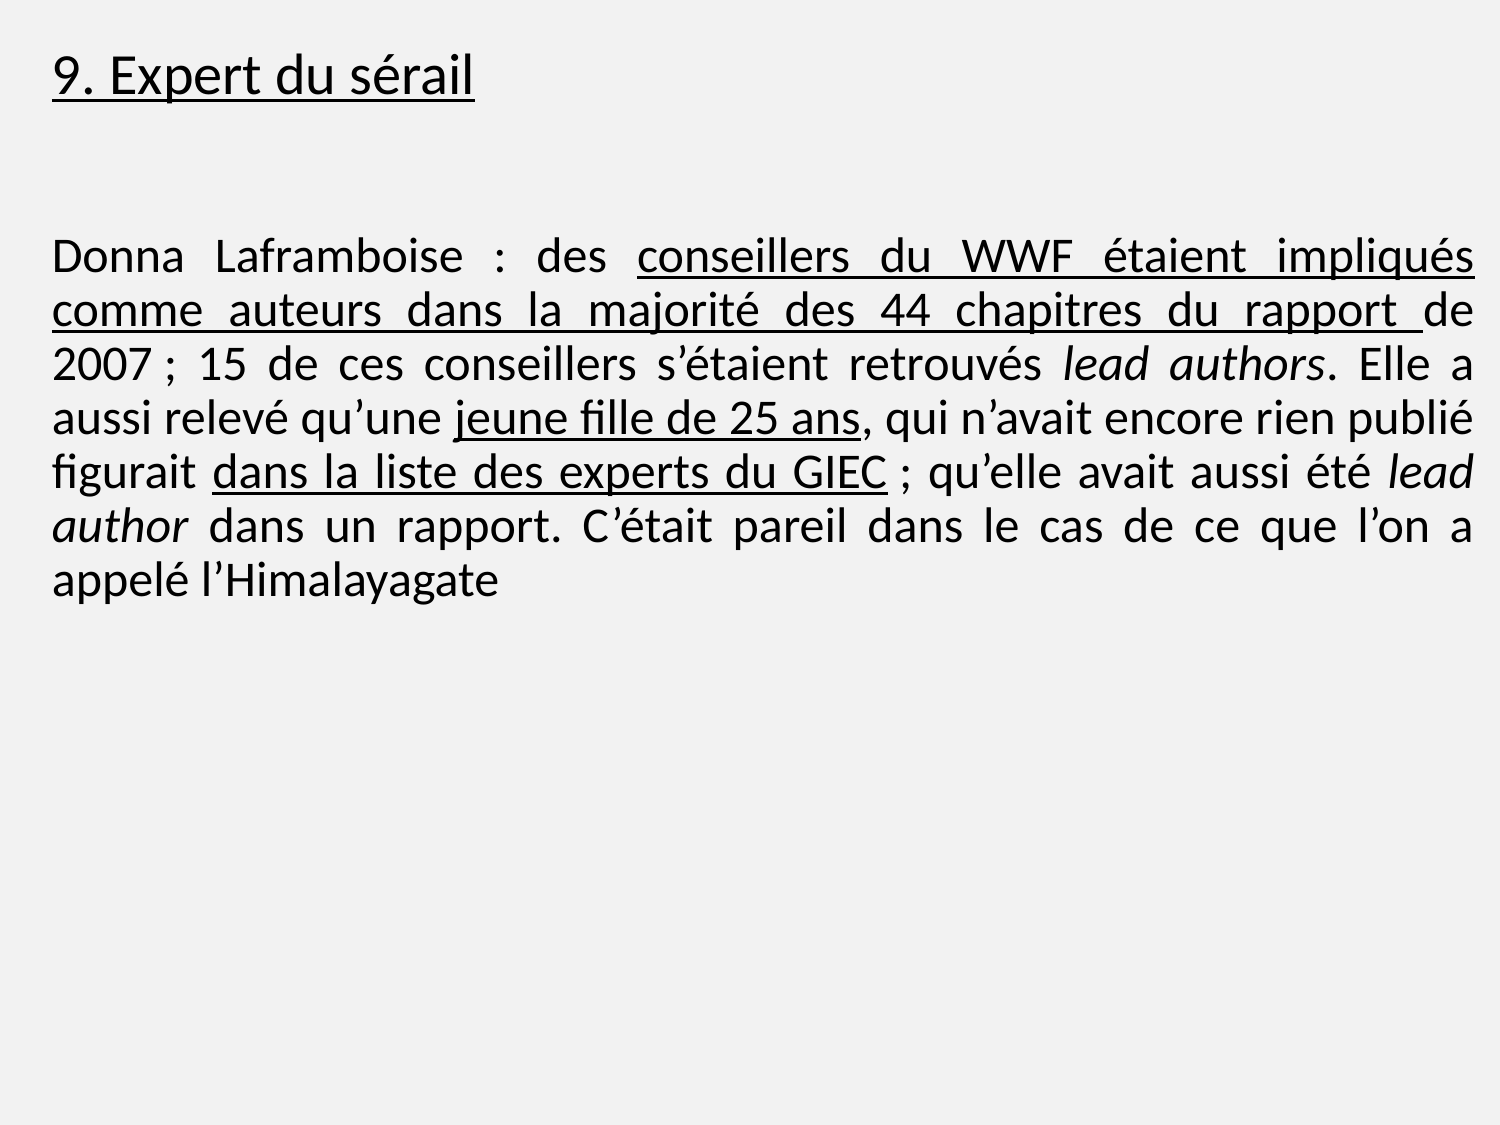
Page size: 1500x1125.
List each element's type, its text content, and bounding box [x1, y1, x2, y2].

list 9. Expert du sérail Donna Laframboise : des conseillers du WWF étaient impliqués comme auteurs dans la majorité des 44 chapitres du rapport de 2007 ; 15 de ces conseillers s’étaient retrouvés lead authors. Elle a aussi relevé qu’une jeune fille de 25 ans, qui n’avait encore rien publié figurait dans la liste des experts du GIEC ; qu’elle avait aussi été lead author dans un rapport. C’était pareil dans le cas de ce que l’on a appelé l’Himalayagate [37, 37, 1490, 996]
